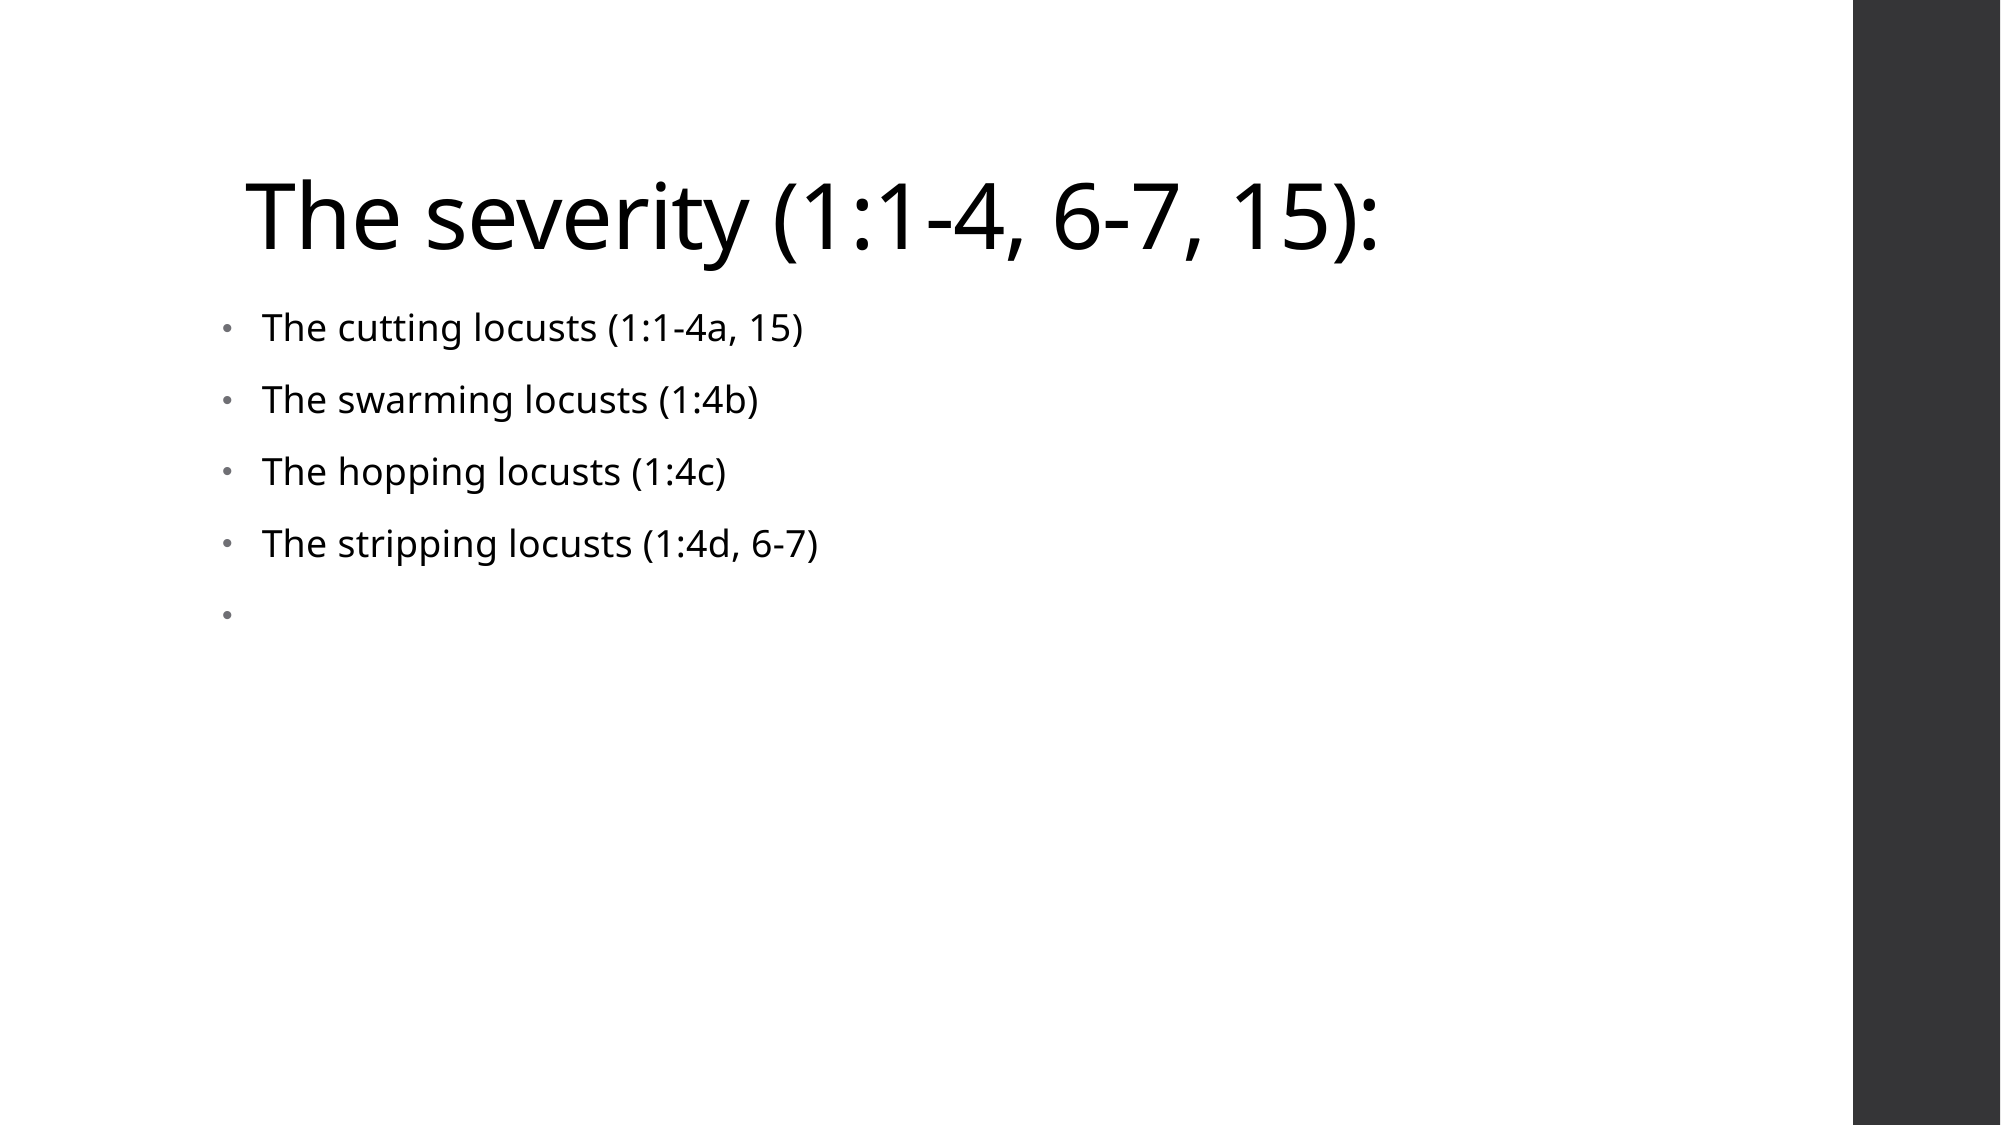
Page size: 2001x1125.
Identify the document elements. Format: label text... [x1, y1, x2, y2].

title The severity (1:1-4, 6-7, 15): [206, 60, 1797, 278]
list The cutting locusts (1:1-4a, 15) The swarming locusts (1:4b) The hopping locusts (1:4c) The stripping locusts (1:4d, 6-7) [206, 299, 1617, 1014]
